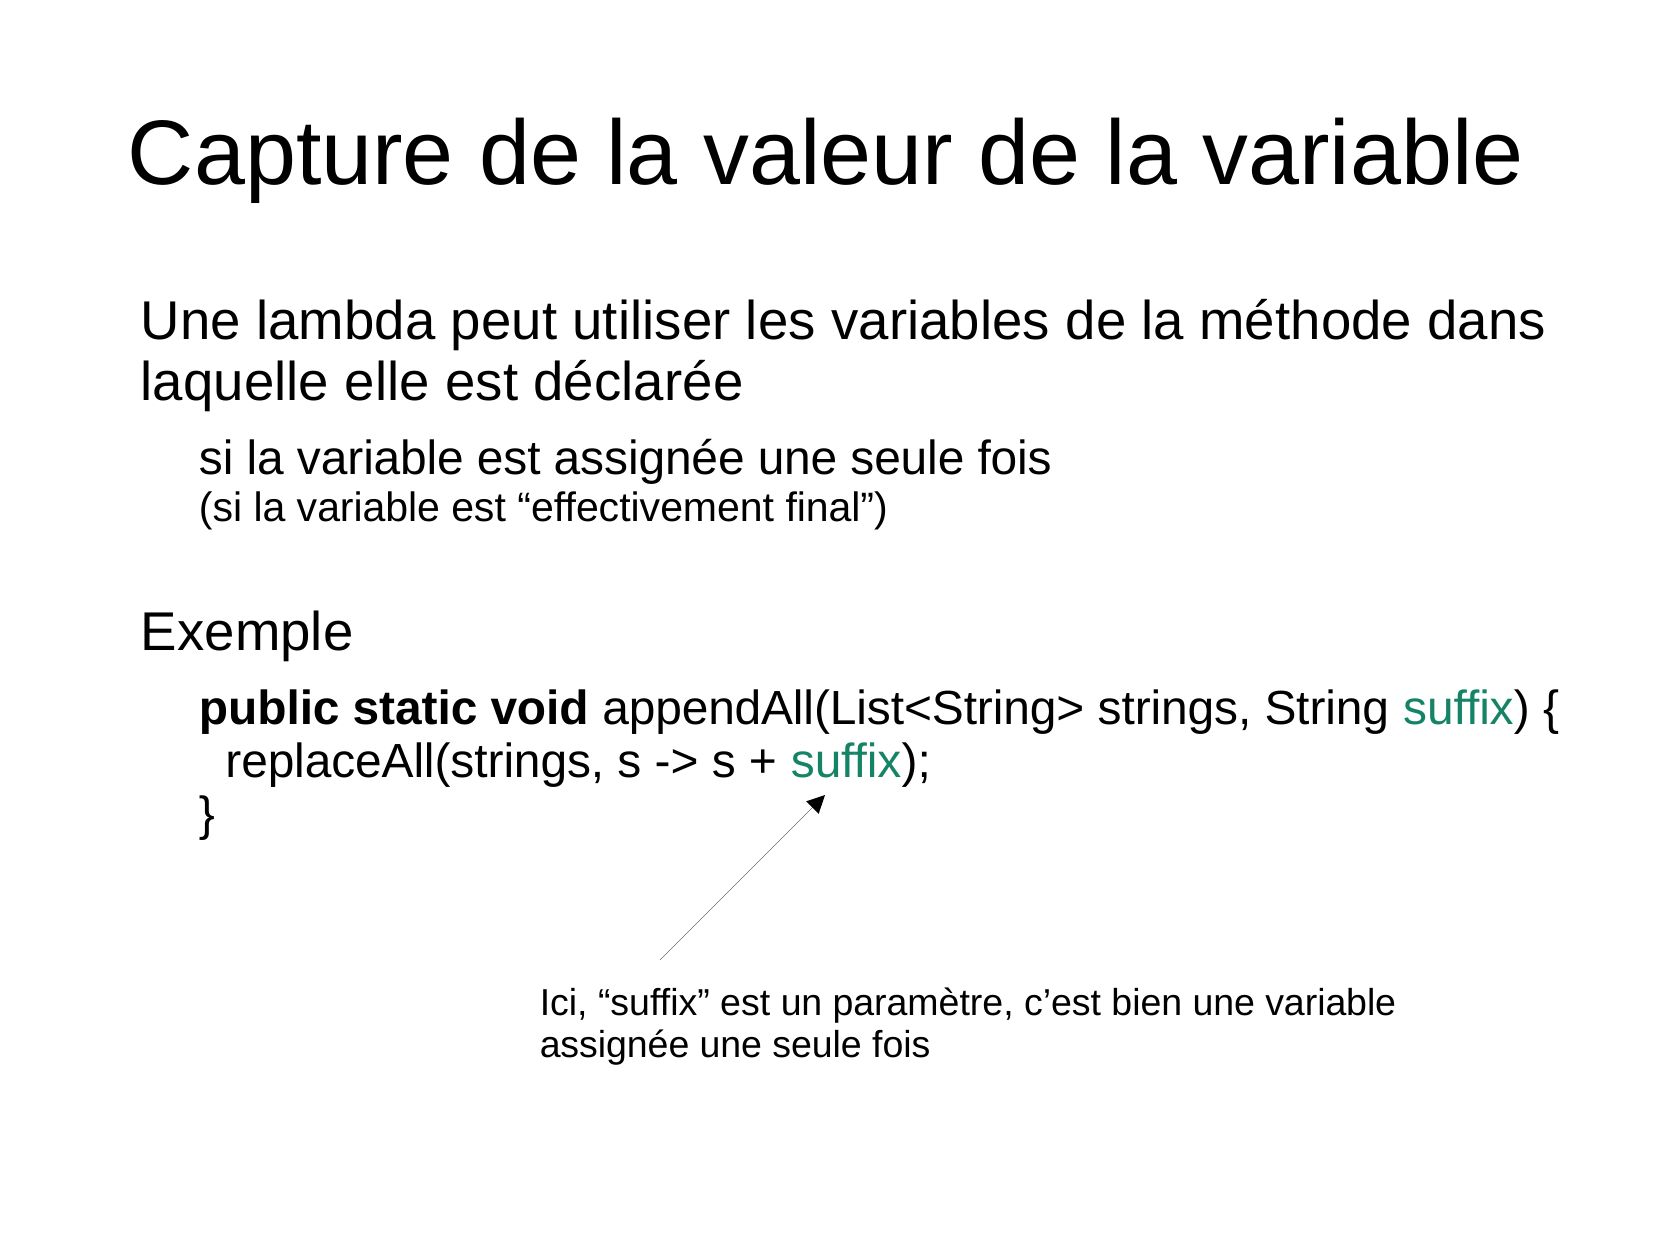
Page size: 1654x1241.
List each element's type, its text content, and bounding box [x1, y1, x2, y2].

list Une lambda peut utiliser les variables de la méthode dans laquelle elle est déclarée si la variable est assignée une seule fois (si la variable est “effectivement final”) Exemple public static void appendAll(List<String> strings, String suffix) { replaceAll(strings, s -> s + suffix); } [82, 290, 1571, 1010]
text_box Ici, “suffix” est un paramètre, c’est bien une variable assignée une seule fois [525, 974, 1412, 1074]
title Capture de la valeur de la variable [82, 49, 1571, 257]
